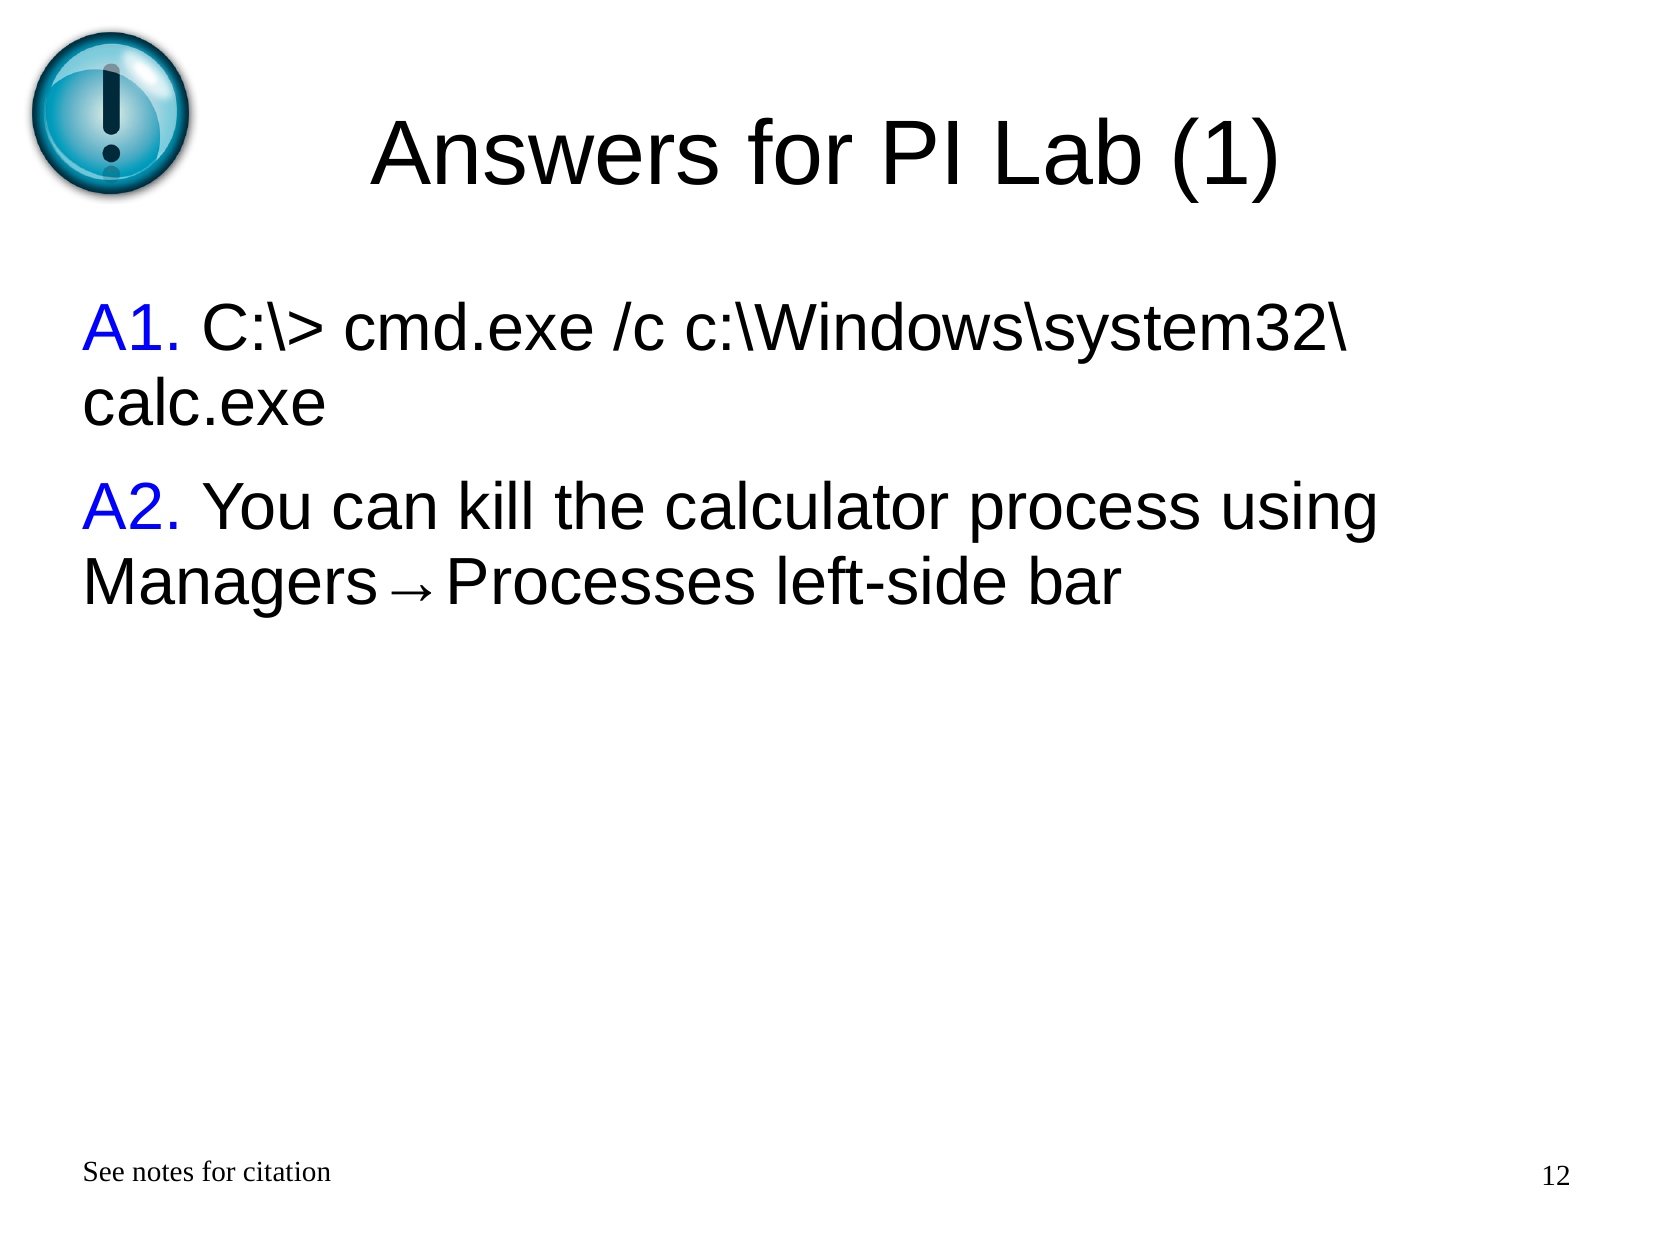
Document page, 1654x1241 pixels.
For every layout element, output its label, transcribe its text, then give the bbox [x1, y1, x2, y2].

list C:\> cmd.exe /c c:\Windows\system32\calc.exe You can kill the calculator process using Managers→Processes left-side bar [82, 290, 1576, 1126]
picture [20, 23, 201, 204]
title Answers for PI Lab (1) [82, 49, 1571, 257]
